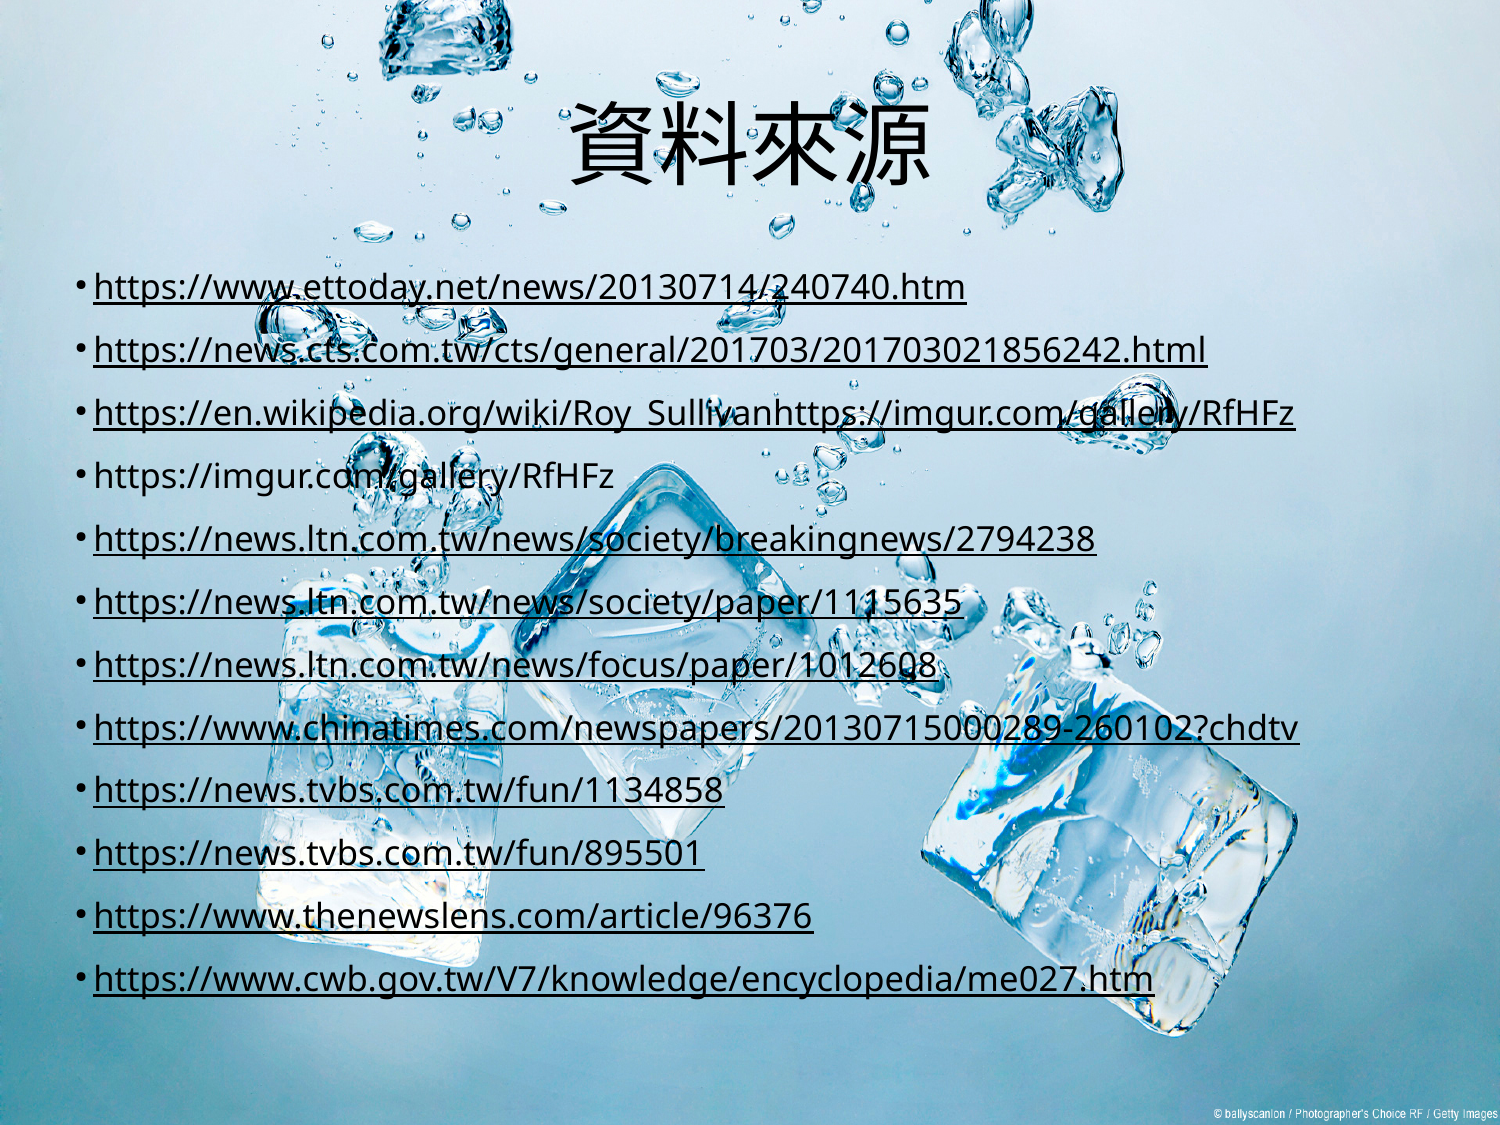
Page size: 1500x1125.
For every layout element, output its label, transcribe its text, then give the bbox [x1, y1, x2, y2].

picture [0, 0, 1500, 1125]
list https://www.ettoday.net/news/20130714/240740.htm https://news.cts.com.tw/cts/general/201703/201703021856242.html https://en.wikipedia.org/wiki/Roy_Sullivanhttps://imgur.com/gallery/RfHFz https://imgur.com/gallery/RfHFz https://news.ltn.com.tw/news/society/breakingnews/2794238 https://news.ltn.com.tw/news/society/paper/1115635 https://news.ltn.com.tw/news/focus/paper/1012608 https://www.chinatimes.com/newspapers/20130715000289-260102?chdtv https://news.tvbs.com.tw/fun/1134858 https://news.tvbs.com.tw/fun/895501 https://www.thenewslens.com/article/96376 https://www.cwb.gov.tw/V7/knowledge/encyclopedia/me027.htm [75, 262, 1425, 1005]
title 資料來源 [75, 45, 1425, 233]
